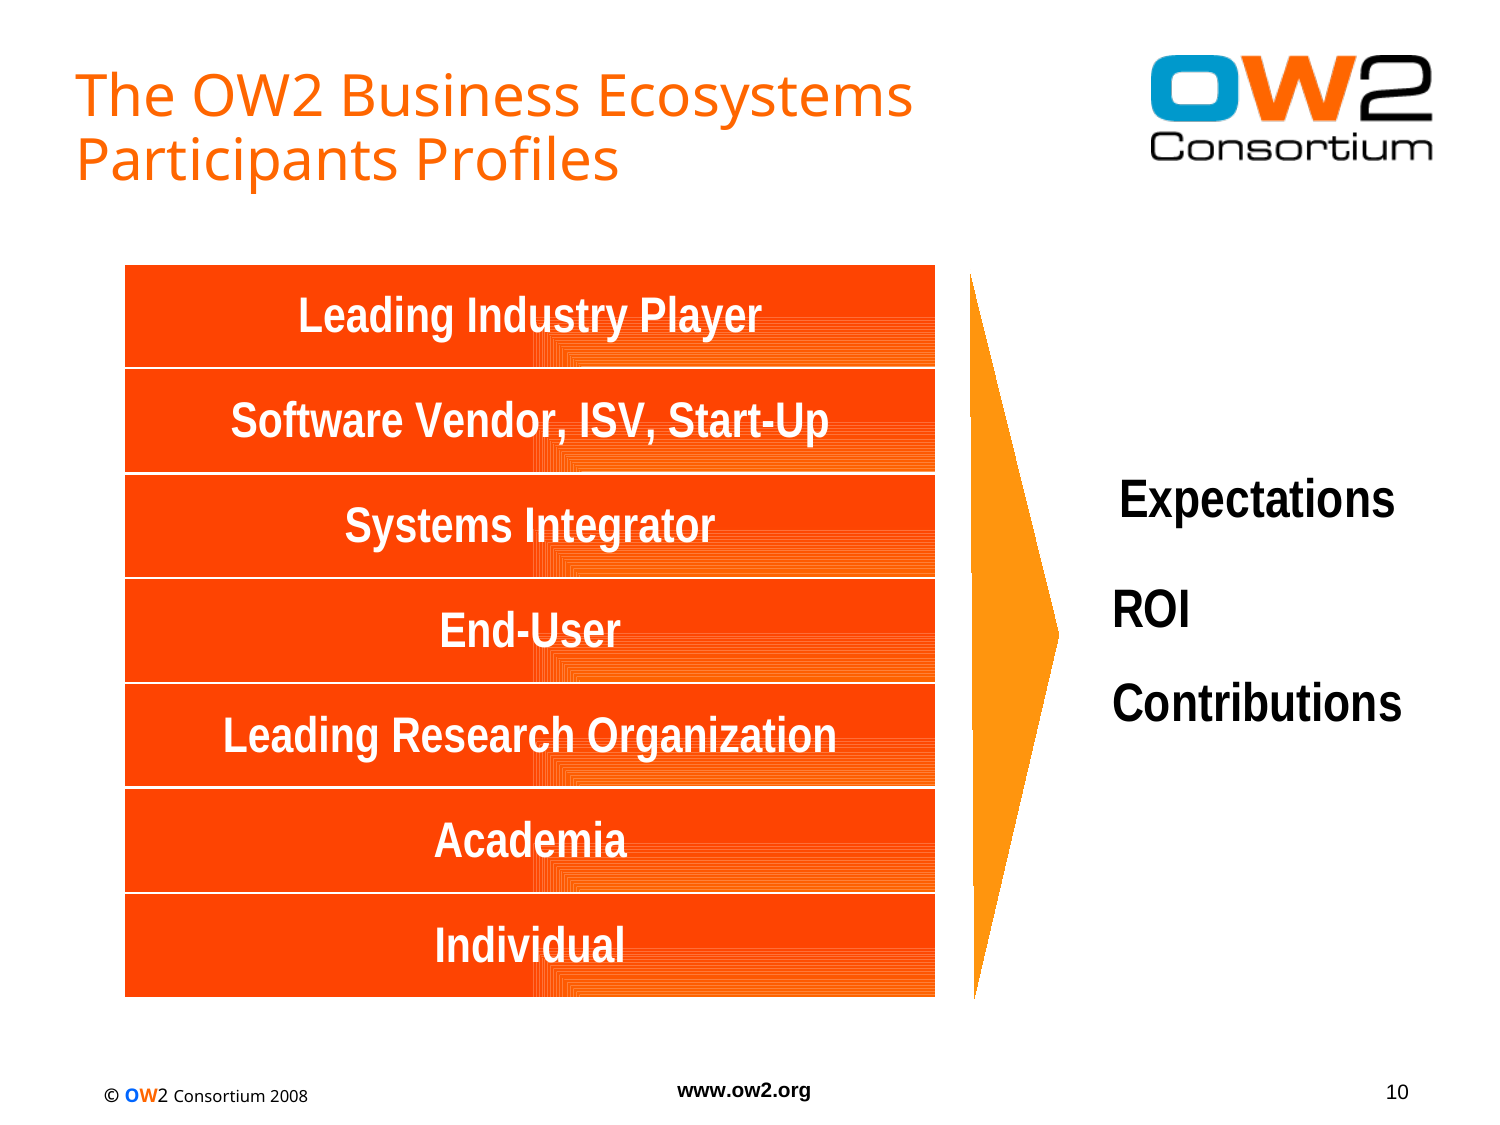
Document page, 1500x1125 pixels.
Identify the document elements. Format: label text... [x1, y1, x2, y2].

text_box [969, 265, 1061, 1005]
text_box Software Vendor, ISV, Start-Up [124, 368, 937, 473]
text_box End-User [124, 578, 937, 683]
text_box Individual [124, 893, 937, 998]
text_box Systems Integrator [124, 473, 937, 578]
picture [1175, 55, 1433, 161]
text_box Leading Industry Player [124, 263, 937, 368]
title The OW2 Business Ecosystems Participants Profiles [75, 45, 1175, 215]
text_box Expectations ROI Contributions [1097, 472, 1438, 751]
text_box Leading Research Organization [124, 683, 937, 787]
picture [1175, 72, 1218, 105]
text_box Academia [124, 787, 937, 893]
